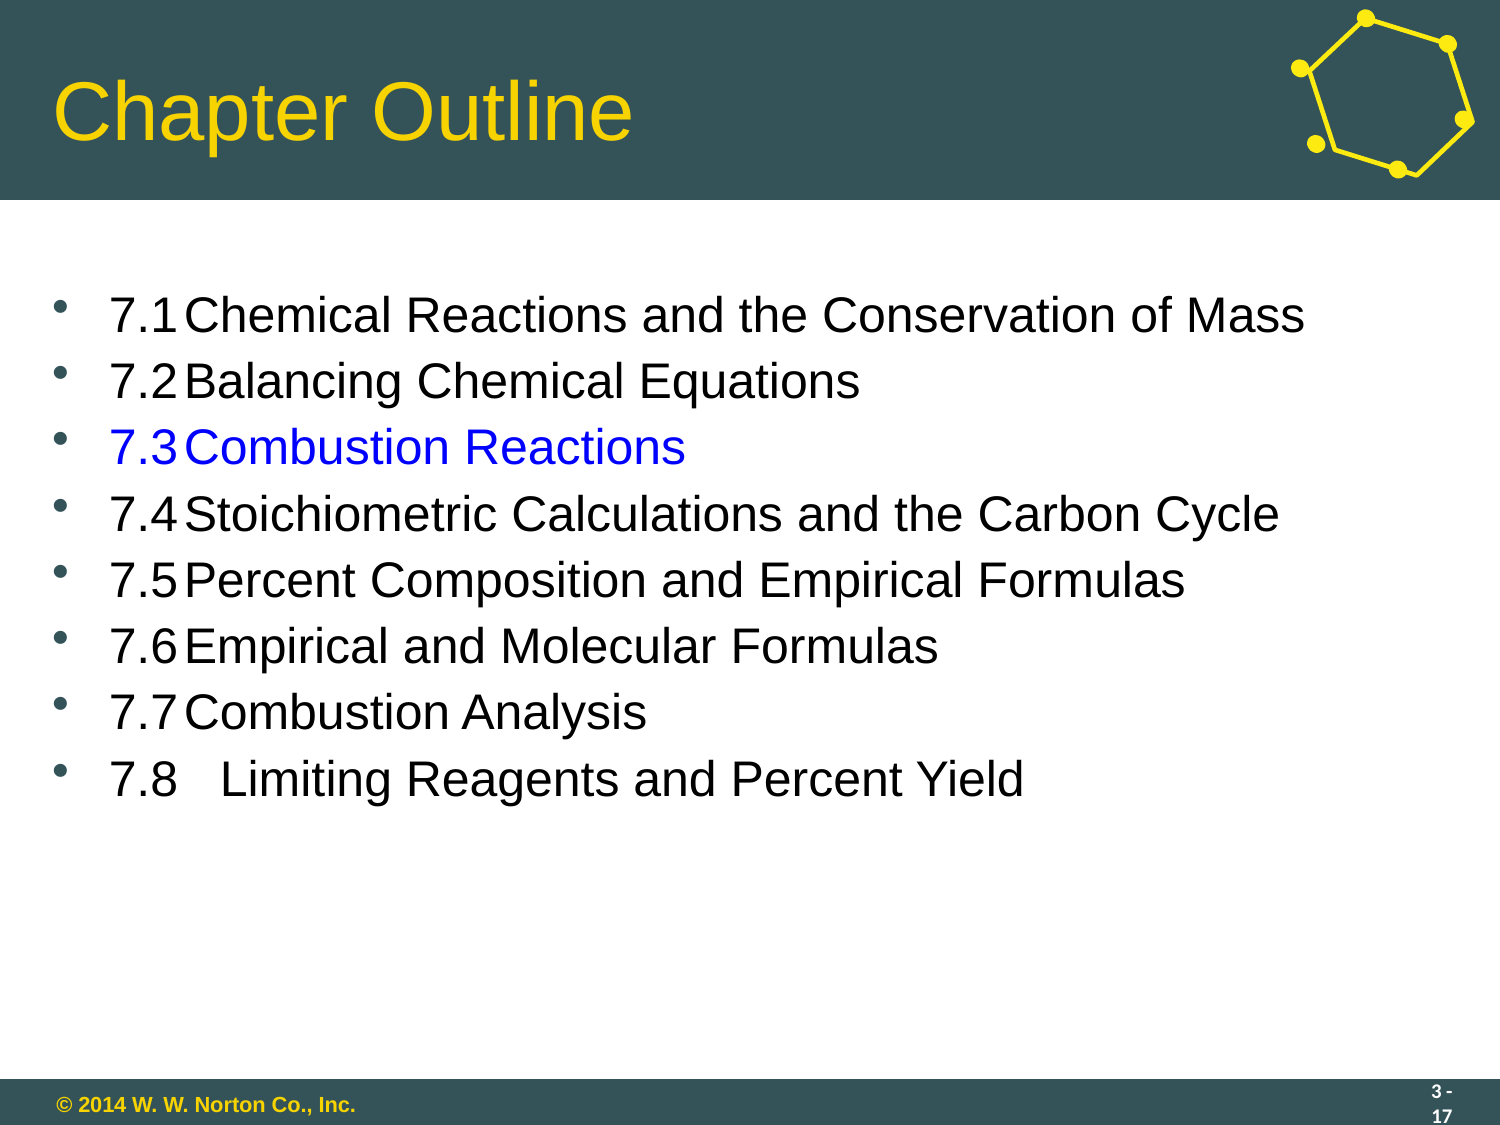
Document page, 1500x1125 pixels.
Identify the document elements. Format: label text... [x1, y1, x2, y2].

slide_number 3 - <number> [1411, 1086, 1468, 1119]
list 7.1 Chemical Reactions and the Conservation of Mass 7.2 Balancing Chemical Equations 7.3 Combustion Reactions 7.4 Stoichiometric Calculations and the Carbon Cycle 7.5 Percent Composition and Empirical Formulas 7.6 Empirical and Molecular Formulas 7.7 Combustion Analysis 7.8 Limiting Reagents and Percent Yield [37, 275, 1363, 850]
title Chapter Outline [37, 19, 1118, 195]
